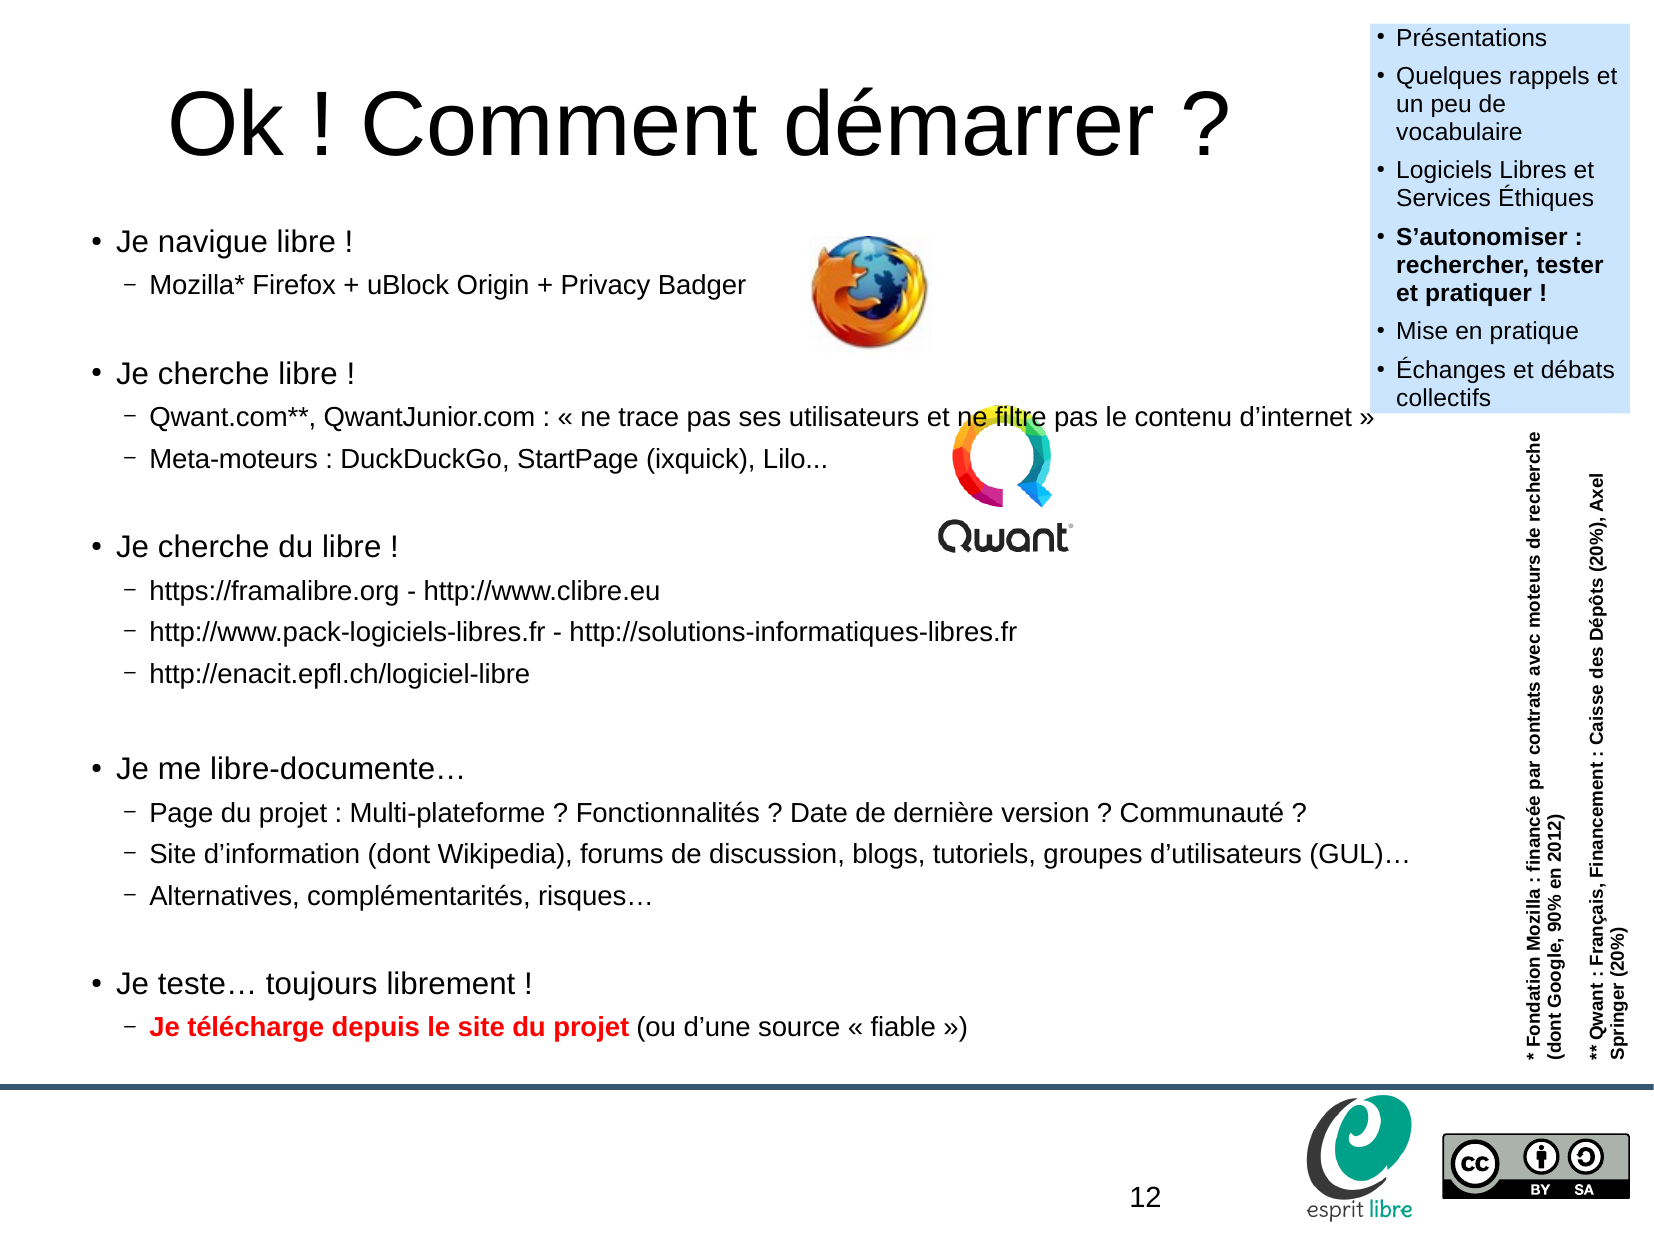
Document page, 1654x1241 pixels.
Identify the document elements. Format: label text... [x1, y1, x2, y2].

text_box * Fondation Mozilla : financée par contrats avec moteurs de recherche (dont Google, 90% en 2012) ** Qwant : Français, Financement : Caisse des Dépôts (20%), Axel Springer (20%) [1515, 413, 1636, 1111]
picture [1293, 1092, 1424, 1223]
list Je navigue libre ! Mozilla* Firefox + uBlock Origin + Privacy Badger Je cherche libre ! Qwant.com**, QwantJunior.com : « ne trace pas ses utilisateurs et ne filtre pas le contenu d’internet » Meta-moteurs : DuckDuckGo, StartPage (ixquick), Lilo... Je cherche du libre ! https://framalibre.org - http://www.clibre.eu http://www.pack-logiciels-libres.fr - http://solutions-informatiques-libres.fr http://enacit.epfl.ch/logiciel-libre Je me libre-documente… Page du projet : Multi-plateforme ? Fonctionnalités ? Date de dernière version ? Communauté ? Site d’information (dont Wikipedia), forums de discussion, blogs, tutoriels, groupes d’utilisateurs (GUL)… Alternatives, complémentarités, risques… Je teste… toujours librement ! Je télécharge depuis le site du projet (ou d’une source « fiable ») [82, 224, 1515, 1063]
picture [809, 236, 932, 353]
list Présentations Quelques rappels et un peu de vocabulaire Logiciels Libres et Services Éthiques S’autonomiser : rechercher, tester et pratiquer ! Mise en pratique Échanges et débats collectifs [1370, 23, 1630, 414]
title Ok ! Comment démarrer ? [5, 19, 1394, 227]
